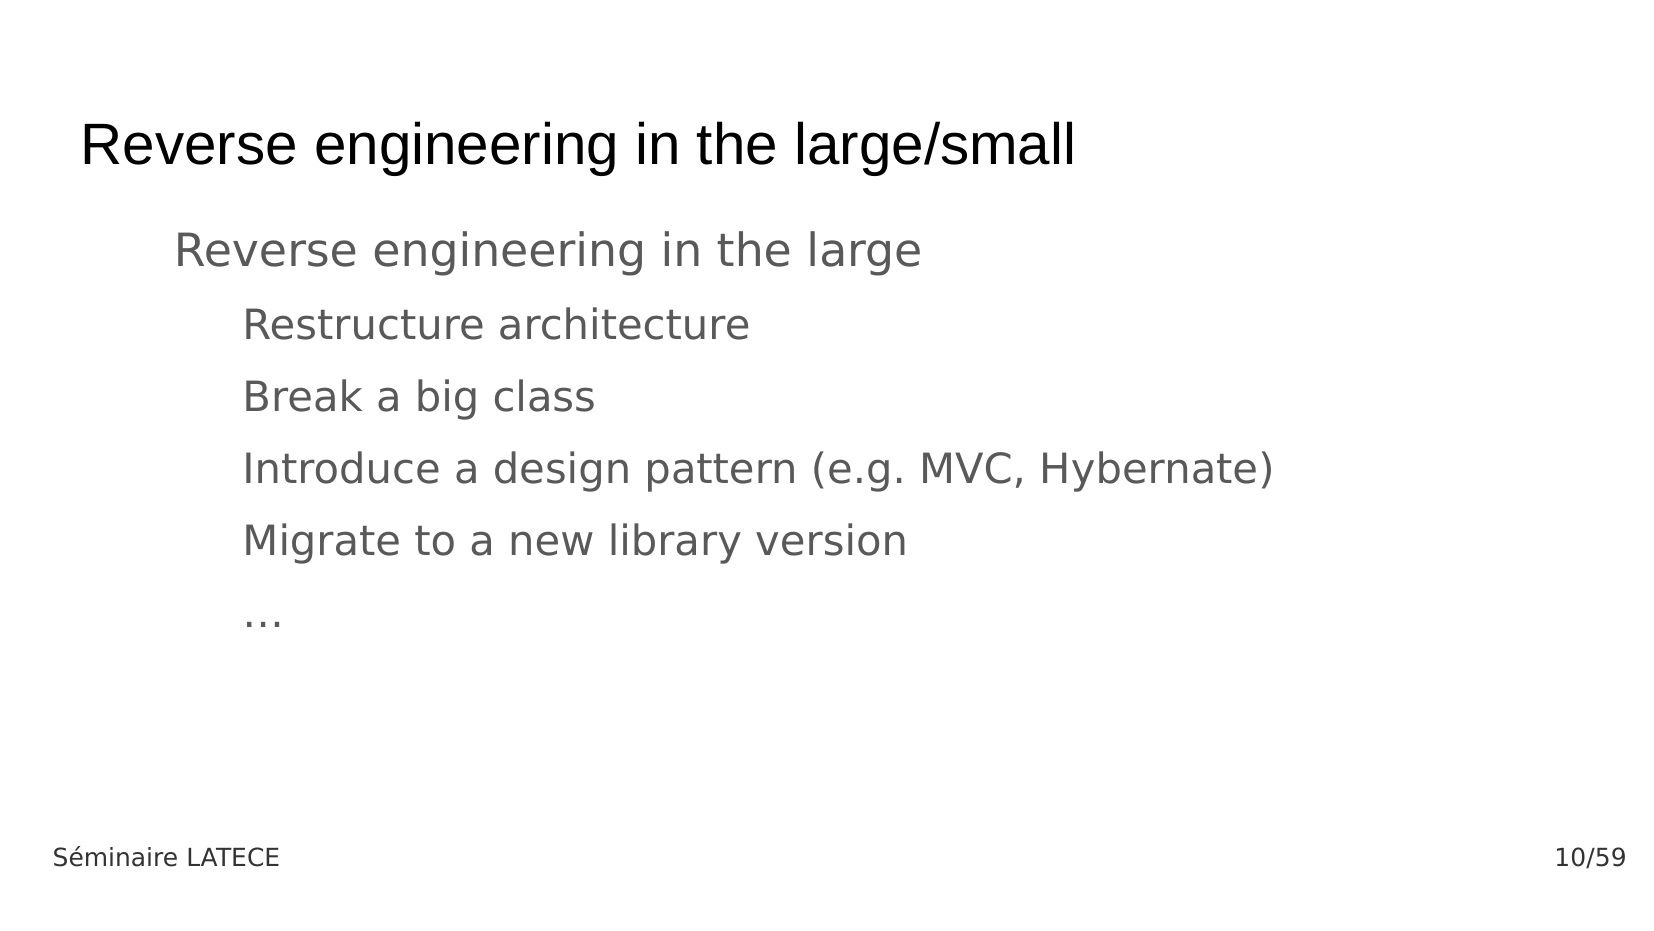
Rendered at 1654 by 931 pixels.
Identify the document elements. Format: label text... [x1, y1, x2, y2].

list Reverse engineering in the large Restructure architecture Break a big class Introduce a design pattern (e.g. MVC, Hybernate) Migrate to a new library version … [157, 223, 1578, 797]
title Reverse engineering in the large/small [80, 97, 1479, 192]
